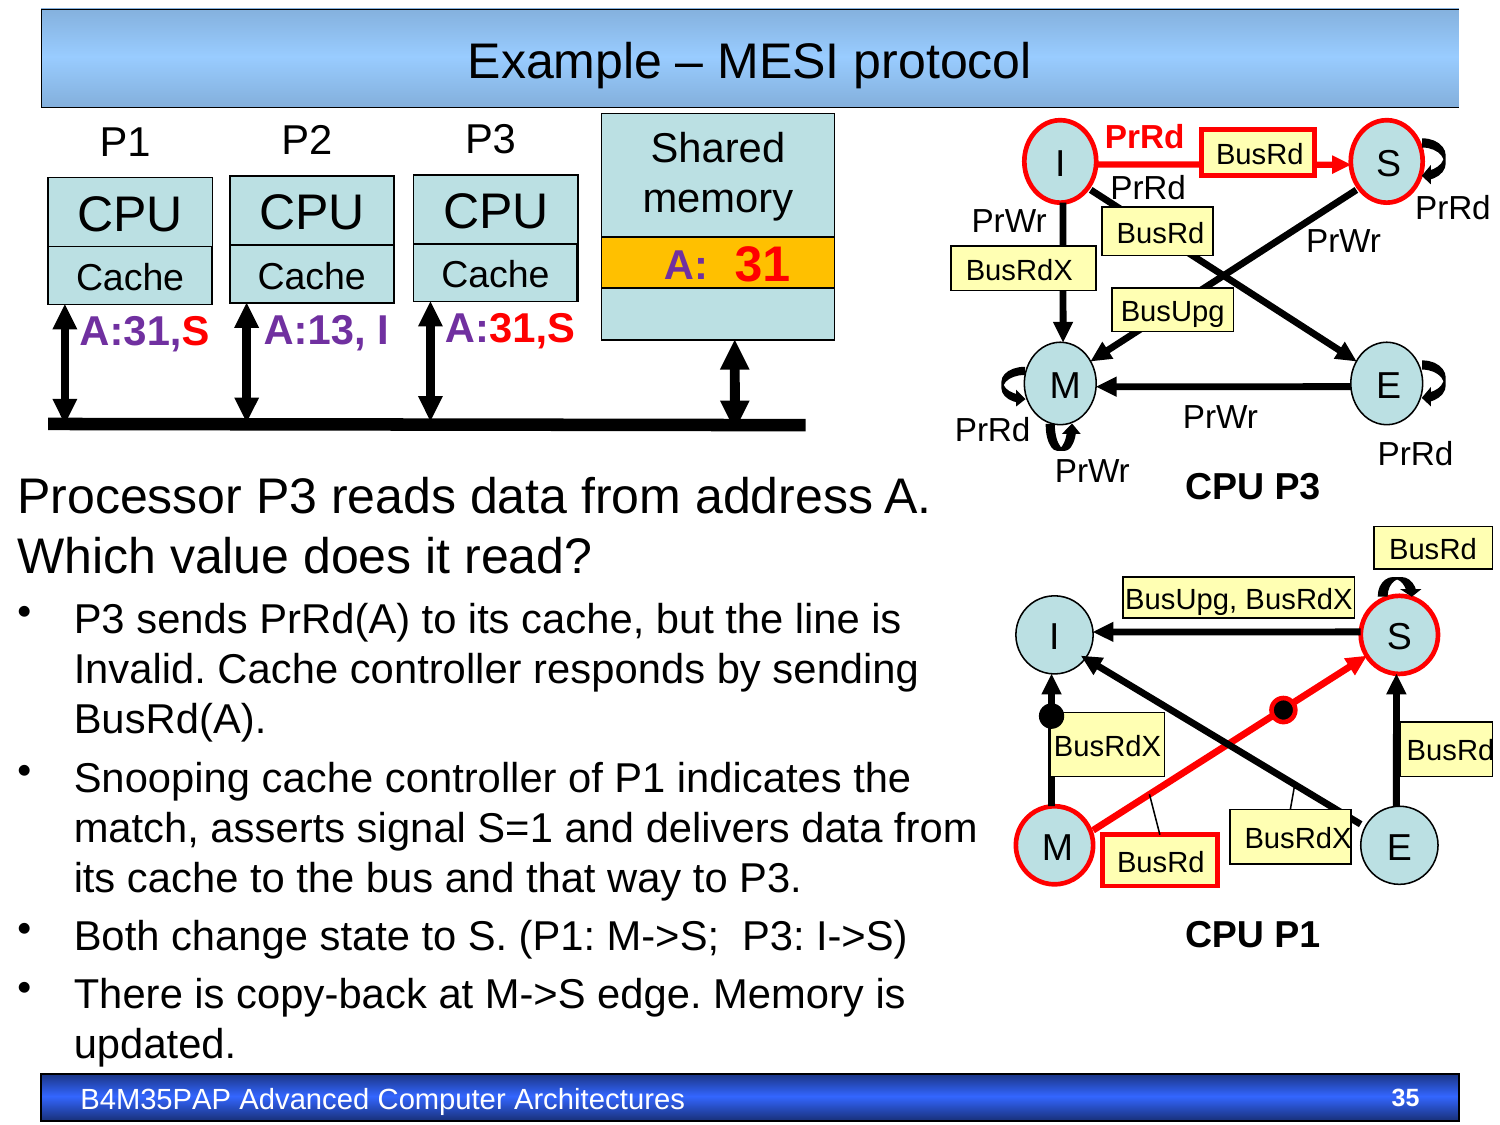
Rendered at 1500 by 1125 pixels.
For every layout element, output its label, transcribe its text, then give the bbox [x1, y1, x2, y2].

text_box BusRd [1373, 526, 1493, 570]
text_box [1378, 577, 1420, 596]
text_box Cache [229, 245, 394, 303]
text_box Shared memory [601, 113, 835, 237]
text_box 31 [705, 223, 805, 299]
text_box A:31,S [64, 296, 225, 362]
text_box PrRd [1058, 159, 1248, 214]
text_box [1271, 698, 1296, 723]
text_box CPU P1 [1170, 906, 1355, 964]
text_box A: [638, 230, 724, 296]
text_box E [1350, 342, 1423, 424]
text_box I [1015, 595, 1094, 674]
title Example – MESI protocol [41, 8, 1459, 108]
text_box M [1015, 806, 1094, 885]
text_box BusUpg, BusRdX [1123, 577, 1355, 618]
text_box A:13, I [248, 295, 404, 361]
text_box S [1360, 595, 1439, 674]
text_box PrRd [1054, 108, 1244, 163]
text_box E [1360, 806, 1439, 885]
text_box BusRd [1400, 722, 1493, 777]
text_box BusRd [1101, 214, 1213, 256]
text_box P2 [265, 108, 349, 171]
text_box PrRd [1400, 178, 1500, 234]
text_box P3 [449, 108, 532, 170]
text_box CPU P3 [1170, 457, 1355, 515]
text_box PrWr [1291, 211, 1423, 312]
text_box S [1350, 120, 1423, 203]
text_box A:31,S [430, 293, 590, 359]
text_box BusRdX [1229, 809, 1351, 864]
text_box BusUpg [1112, 287, 1234, 332]
text_box [805, 237, 835, 289]
text_box CPU [229, 176, 395, 295]
text_box [1002, 367, 1025, 400]
text_box PrRd [933, 400, 1046, 456]
text_box Cache [413, 243, 578, 302]
text_box CPU [48, 177, 213, 296]
text_box I [1024, 120, 1058, 191]
text_box PrWr [1151, 387, 1290, 488]
text_box PrWr [956, 191, 1062, 247]
text_box Processor P3 reads data from address A. Which value does it read? P3 sends PrRd(A) to its cache, but the line is Invalid. Cache controller responds by sending BusRd(A). Snooping cache controller of P1 indicates the match, asserts signal S=1 and delivers data from its cache to the bus and that way to P3. Both change state to S. (P1: M->S; P3: I->S) There is copy-back at M->S edge. Memory is updated. [2, 456, 1006, 948]
text_box BusRd [1102, 834, 1218, 886]
text_box [601, 237, 638, 289]
text_box BusRdX [950, 246, 1097, 291]
text_box [1422, 361, 1445, 405]
text_box [1039, 704, 1064, 729]
text_box PrRd [1359, 424, 1472, 480]
text_box CPU [413, 174, 578, 243]
text_box Cache [48, 246, 212, 305]
text_box P1 [83, 108, 167, 172]
text_box BusRdX [1050, 712, 1165, 777]
text_box Shared memory [601, 289, 835, 340]
text_box M [1024, 342, 1097, 425]
text_box BusRd [1244, 129, 1315, 176]
text_box [1422, 139, 1445, 178]
text_box PrWr [950, 441, 1234, 542]
text_box [1046, 424, 1079, 451]
